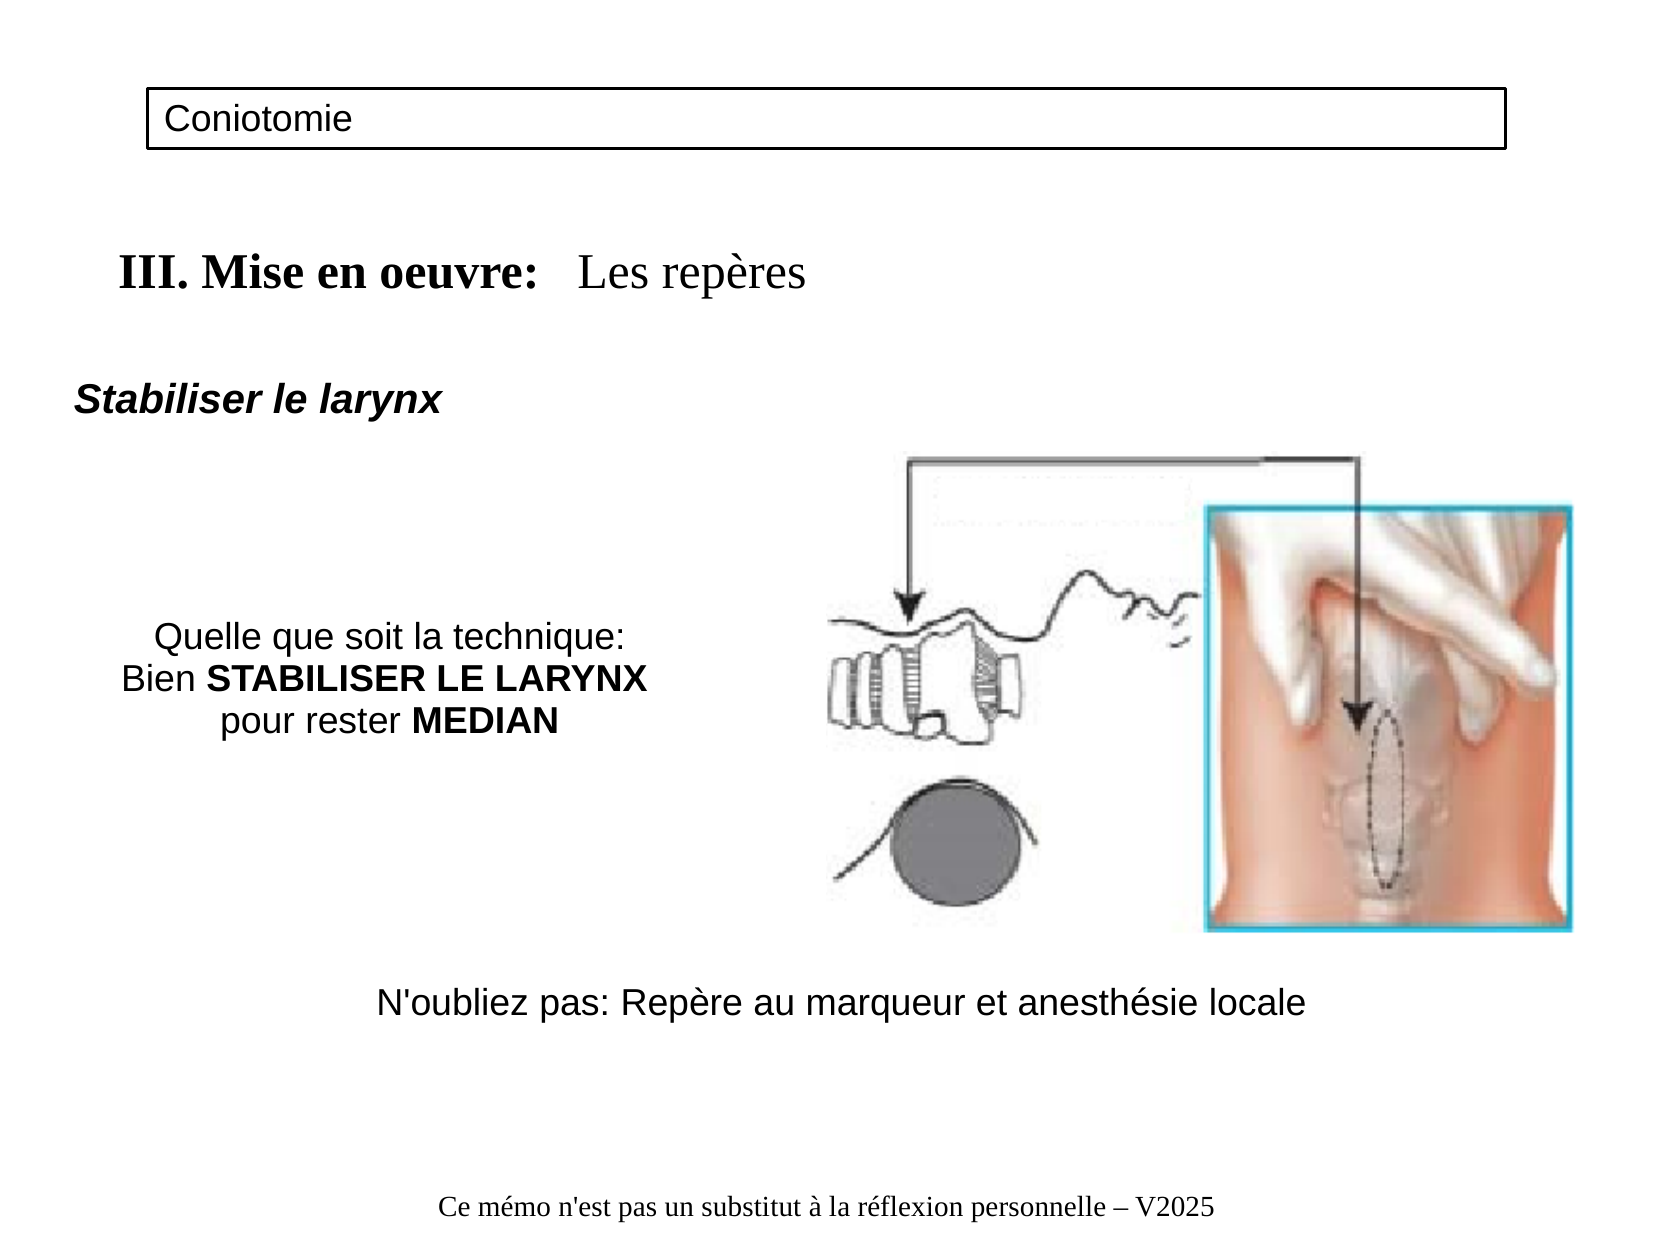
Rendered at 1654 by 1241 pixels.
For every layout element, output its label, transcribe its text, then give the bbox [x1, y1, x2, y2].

text_box Stabiliser le larynx [59, 368, 827, 431]
text_box Ce mémo n'est pas un substitut à la réflexion personnelle – V2025 [358, 1182, 1296, 1231]
text_box N'oubliez pas: Repère au marqueur et anesthésie locale [88, 974, 1595, 1032]
text_box III. Mise en oeuvre: Les repères [103, 236, 1518, 309]
picture [826, 451, 1580, 945]
text_box Coniotomie [147, 88, 1506, 149]
text_box Quelle que soit la technique: Bien STABILISER LE LARYNX pour rester MEDIAN [70, 608, 709, 786]
